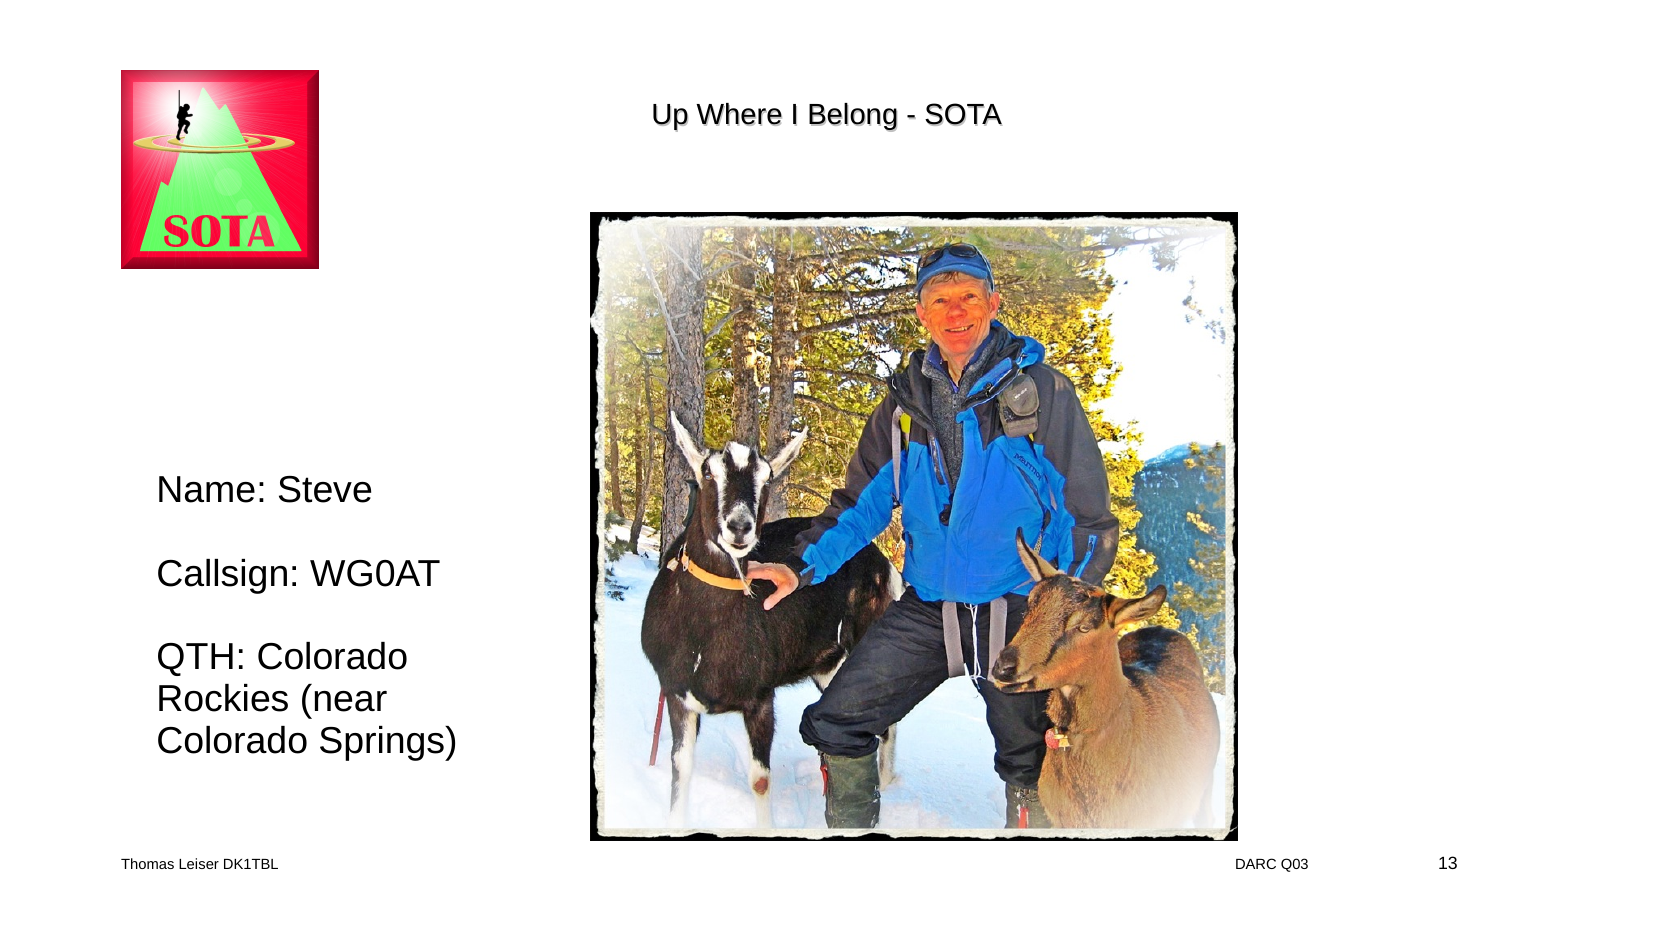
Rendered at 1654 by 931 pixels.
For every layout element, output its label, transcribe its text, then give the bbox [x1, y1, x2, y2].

picture [121, 70, 319, 269]
title Up Where I Belong - SOTA [82, 37, 1571, 193]
list Thomas Leiser DK1TBL DARC Q03 13 [70, 826, 1559, 895]
picture [590, 212, 1238, 841]
text_box Name: Steve Callsign: WG0AT QTH: Colorado Rockies (near Colorado Springs) [141, 460, 556, 770]
